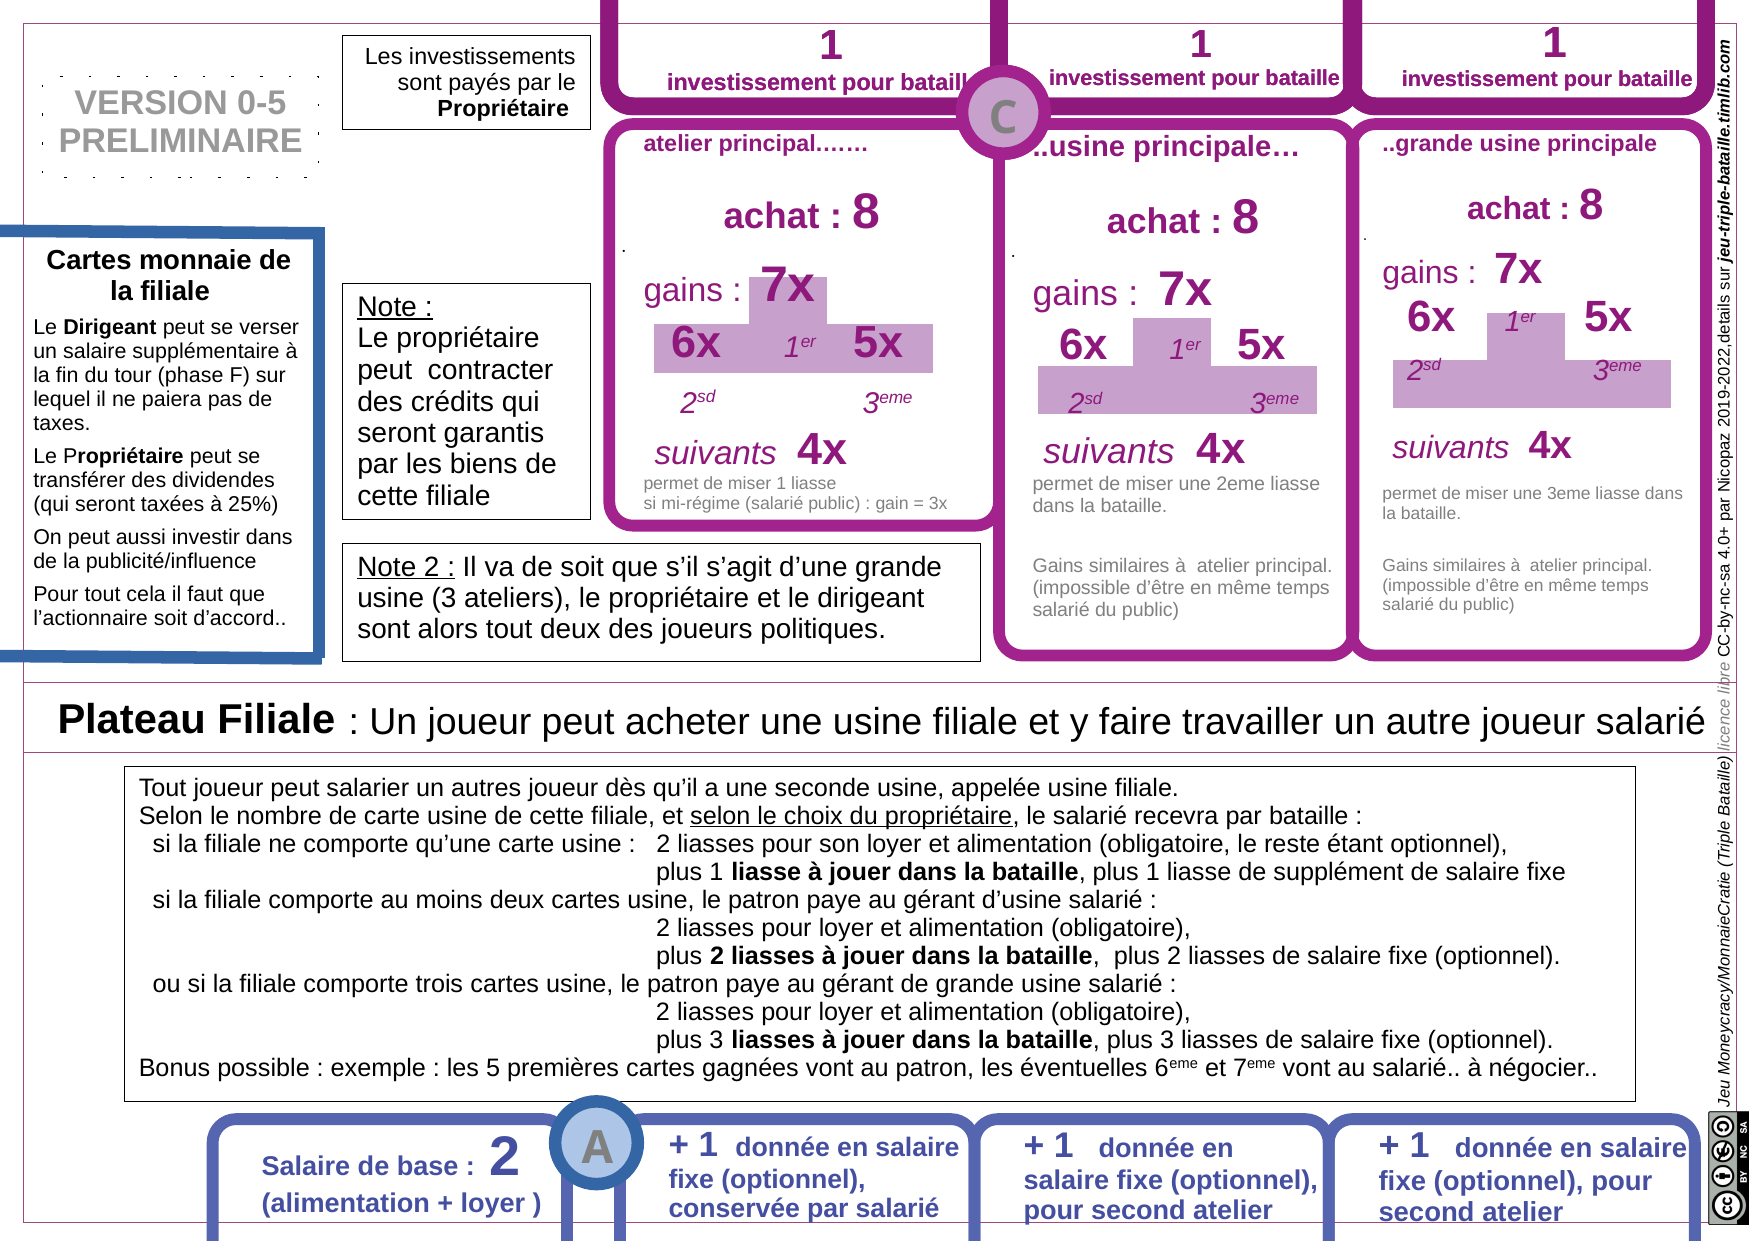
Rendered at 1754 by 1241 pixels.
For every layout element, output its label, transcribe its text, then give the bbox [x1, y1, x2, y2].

text_box [575, 1101, 618, 1107]
list 1 investissement pour bataille [1354, 0, 1707, 107]
list ..grande usine principale achat : 8 gains : 7x 6x 1er 5x 2sd 3eme suivants 4x permet de miser une 3eme liasse dans la bataille. Gains similaires à atelier principal. (impossible d’être en même temps salarié du public) [1351, 124, 1707, 656]
text_box Note 2 : Il va de soit que s’il s’agit d’une grande usine (3 ateliers), le propriétaire et le dirigeant sont alors tout deux des joueurs politiques. [342, 543, 981, 662]
title : Un joueur peut acheter une usine filiale et y faire travailler un autre joueur salarié [384, 687, 1719, 752]
text_box Les investissements sont payés par le Propriétaire [342, 35, 591, 130]
list + 1 donnée en salaire fixe (optionnel), pour second atelier [1328, 1119, 1695, 1241]
text_box Note : Le propriétaire peut contracter des crédits qui seront garantis par les biens de cette filiale [342, 283, 591, 520]
text_box [983, 70, 1024, 76]
text_box Tout joueur peut salarier un autres joueur dès qu’il a une seconde usine, appelée usine filiale. Selon le nombre de carte usine de cette filiale, et selon le choix du propriétaire, le salarié recevra par bataille : si la filiale ne comporte qu’une carte usine : 2 liasses pour son loyer et alimentation (obligatoire, le reste étant optionnel), plus 1 liasse à jouer dans la bataille, plus 1 liasse de supplément de salaire fixe si la filiale comporte au moins deux cartes usine, le patron paye au gérant d’usine salarié : 2 liasses pour loyer et alimentation (obligatoire), plus 2 liasses à jouer dans la bataille, plus 2 liasses de salaire fixe (optionnel). ou si la filiale comporte trois cartes usine, le patron paye au gérant de grande usine salarié : 2 liasses pour loyer et alimentation (obligatoire), plus 3 liasses à jouer dans la bataille, plus 3 liasses de salaire fixe (optionnel). Bonus possible : exemple : les 5 premières cartes gagnées vont au patron, les éventuelles 6eme et 7eme vont au salarié.. à négocier.. [124, 766, 1636, 1102]
text_box [555, 1114, 566, 1171]
text_box C [973, 76, 1037, 144]
list 1 investissement pour bataille [1008, 0, 1354, 107]
list 1 investissement pour bataille [609, 0, 1000, 107]
list Cartes monnaie de la filiale Le Dirigeant peut se verser un salaire supplémentaire à la fin du tour (phase F) sur lequel il ne paiera pas de taxes. Le Propriétaire peut se transférer des dividendes (qui seront taxées à 25%) On peut aussi investir dans de la publicité/influence Pour tout cela il faut que l’actionnaire soit d’accord.. [0, 245, 305, 652]
list + 1 donnée en salaire fixe (optionnel), pour second atelier [974, 1119, 1328, 1241]
text_box Plateau Filiale [42, 687, 384, 764]
list + 1 donnée en salaire fixe (optionnel), conservée par salarié [620, 1119, 974, 1241]
text_box [1037, 88, 1045, 137]
text_box VERSION 0-5 PRELIMINAIRE [42, 76, 319, 178]
text_box [630, 1118, 638, 1167]
text_box [569, 1174, 624, 1185]
text_box [976, 144, 1030, 154]
text_box A [566, 1107, 630, 1174]
list ..usine principale… achat : 8 gains : 7x 6x 1er 5x 2sd 3eme suivants 4x permet de miser une 2eme liasse dans la bataille. Gains similaires à atelier principal. (impossible d’être en même temps salarié du public) [999, 124, 1351, 656]
text_box [962, 84, 973, 141]
list Salaire de base : 2 (alimentation + loyer ) [212, 1119, 567, 1241]
picture [1709, 1112, 1749, 1225]
list atelier principal.…… achat : 8 gains : 7x 6x 1er 5x 2sd 3eme suivants 4x permet de miser 1 liasse si mi-régime (salarié public) : gain = 3x [609, 124, 1000, 526]
